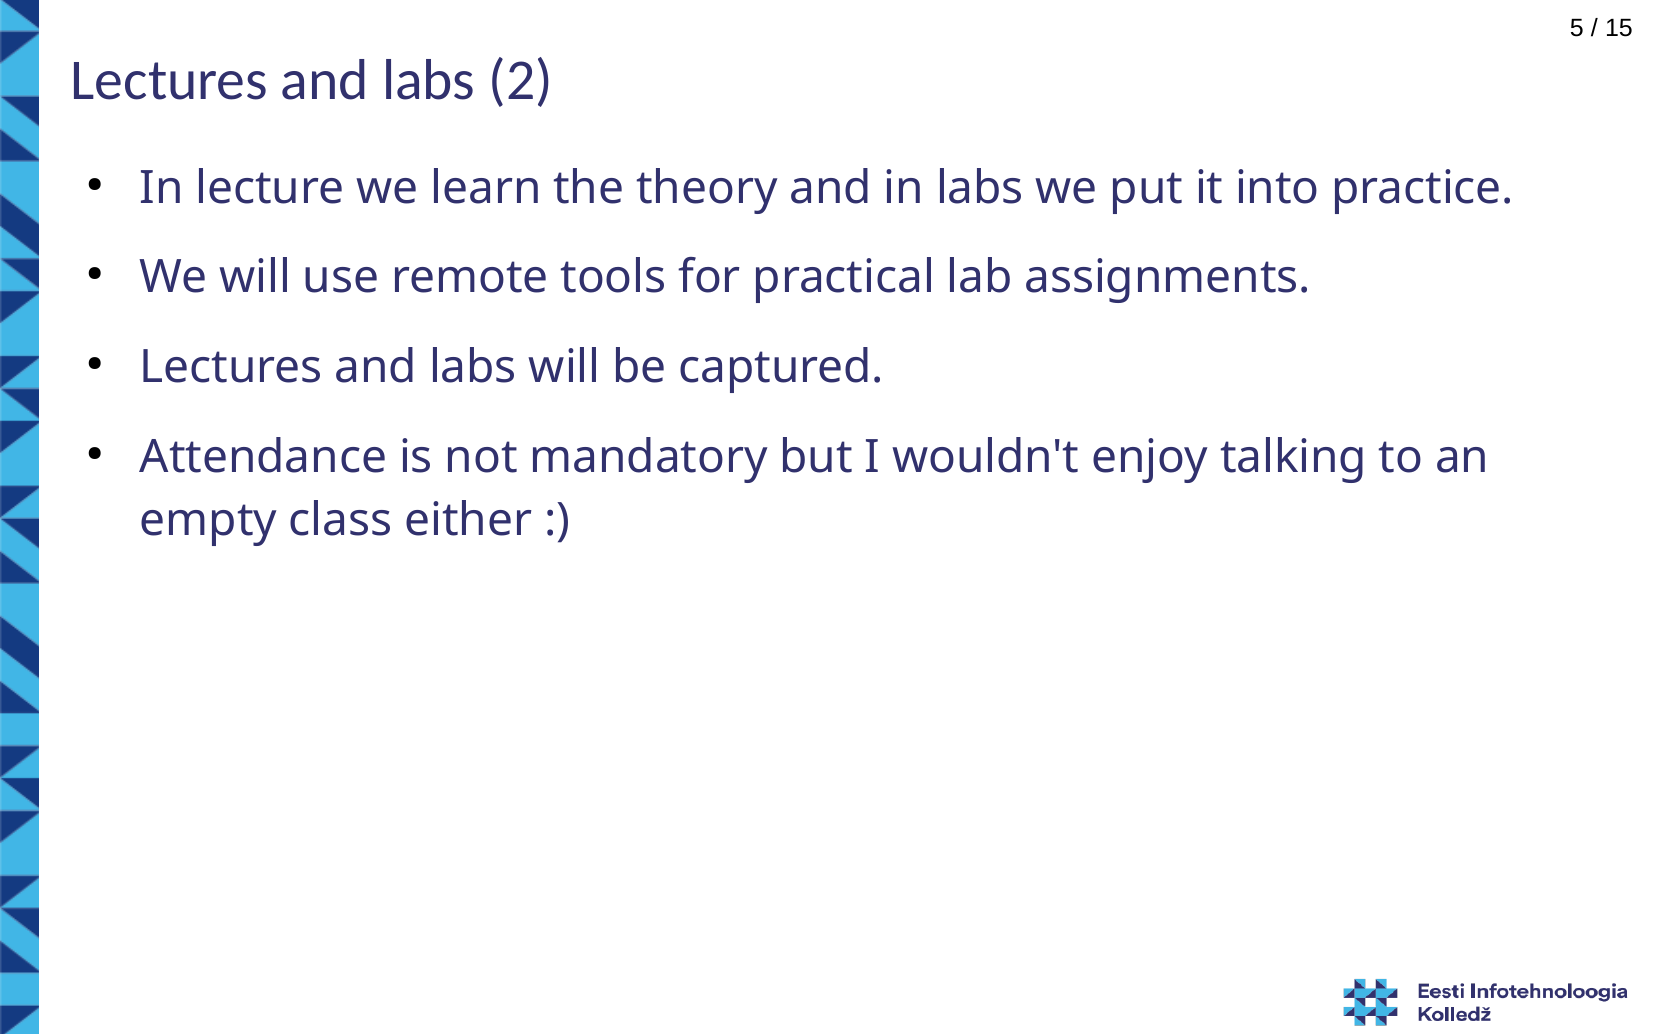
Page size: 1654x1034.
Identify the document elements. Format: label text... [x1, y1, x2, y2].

title Lectures and labs (2) [70, 41, 1630, 130]
list In lecture we learn the theory and in labs we put it into practice. We will use remote tools for practical lab assignments. Lectures and labs will be captured. Attendance is not mandatory but I wouldn't enjoy talking to an empty class either :) [68, 153, 1630, 957]
